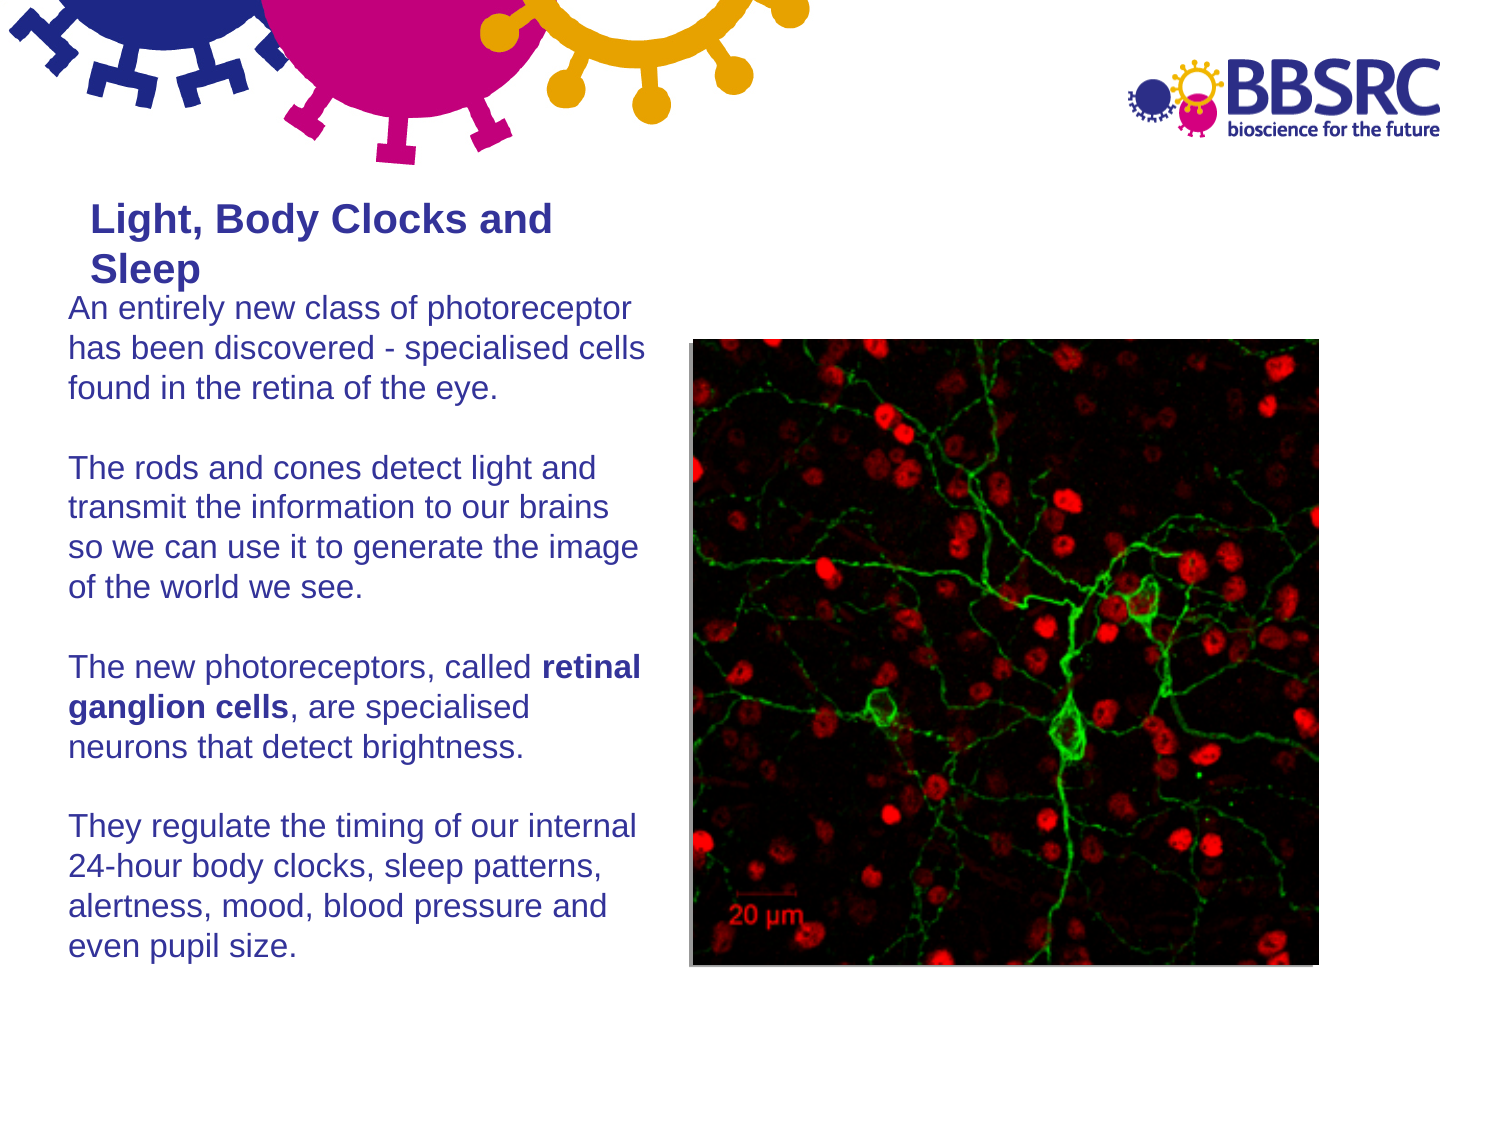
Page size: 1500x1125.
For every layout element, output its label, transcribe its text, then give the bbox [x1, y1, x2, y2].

picture [693, 339, 1319, 965]
list An entirely new class of photoreceptor has been discovered - specialised cells found in the retina of the eye. The rods and cones detect light and transmit the information to our brains so we can use it to generate the image of the world we see. The new photoreceptors, called retinal ganglion cells, are specialised neurons that detect brightness. They regulate the timing of our internal 24-hour body clocks, sleep patterns, alertness, mood, blood pressure and even pupil size. [53, 278, 668, 1071]
title Light, Body Clocks and Sleep [75, 184, 691, 303]
